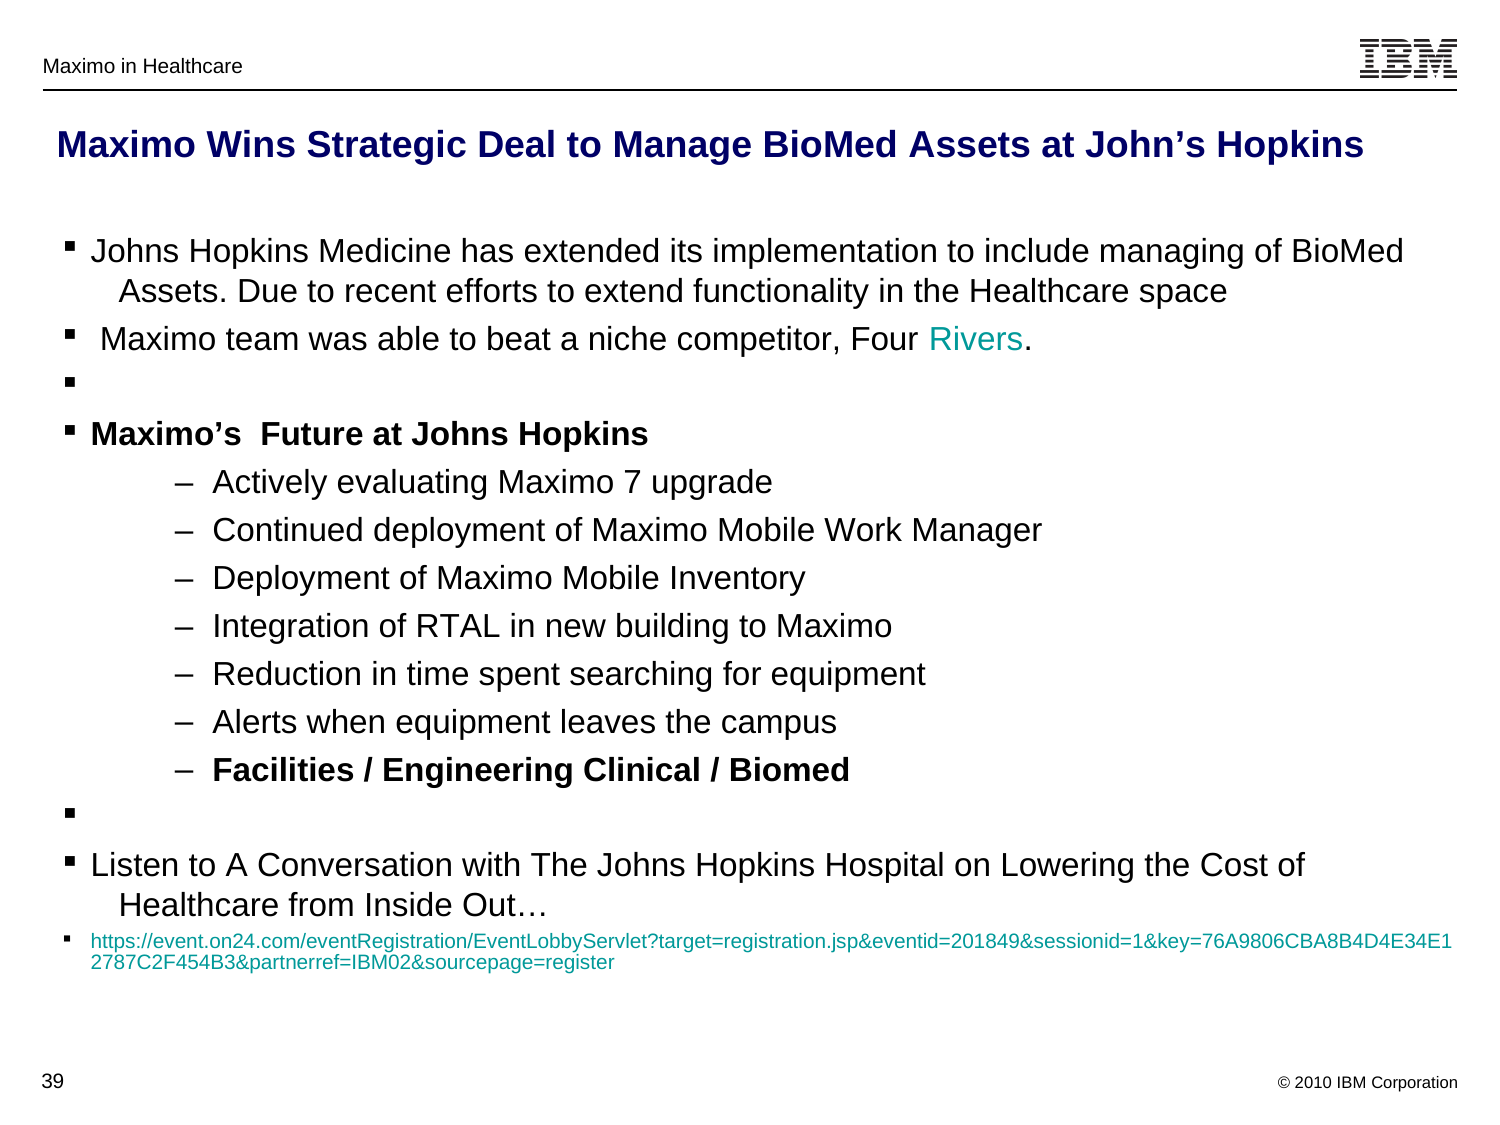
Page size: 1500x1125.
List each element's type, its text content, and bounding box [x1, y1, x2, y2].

picture [1360, 39, 1457, 78]
title Maximo Wins Strategic Deal to Manage BioMed Assets at John’s Hopkins [41, 100, 1480, 191]
list Johns Hopkins Medicine has extended its implementation to include managing of BioMed Assets. Due to recent efforts to extend functionality in the Healthcare space Maximo team was able to beat a niche competitor, Four Rivers. Maximo’s Future at Johns Hopkins Actively evaluating Maximo 7 upgrade Continued deployment of Maximo Mobile Work Manager Deployment of Maximo Mobile Inventory Integration of RTAL in new building to Maximo Reduction in time spent searching for equipment Alerts when equipment leaves the campus Facilities / Engineering Clinical / Biomed Listen to A Conversation with The Johns Hopkins Hospital on Lowering the Cost of Healthcare from Inside Out… https://event.on24.com/eventRegistration/EventLobbyServlet?target=registration.jsp&eventid=201849&sessionid=1&key=76A9806CBA8B4D4E34E12787C2F454B3&partnerref=IBM02&sourcepage=register [47, 222, 1469, 1029]
